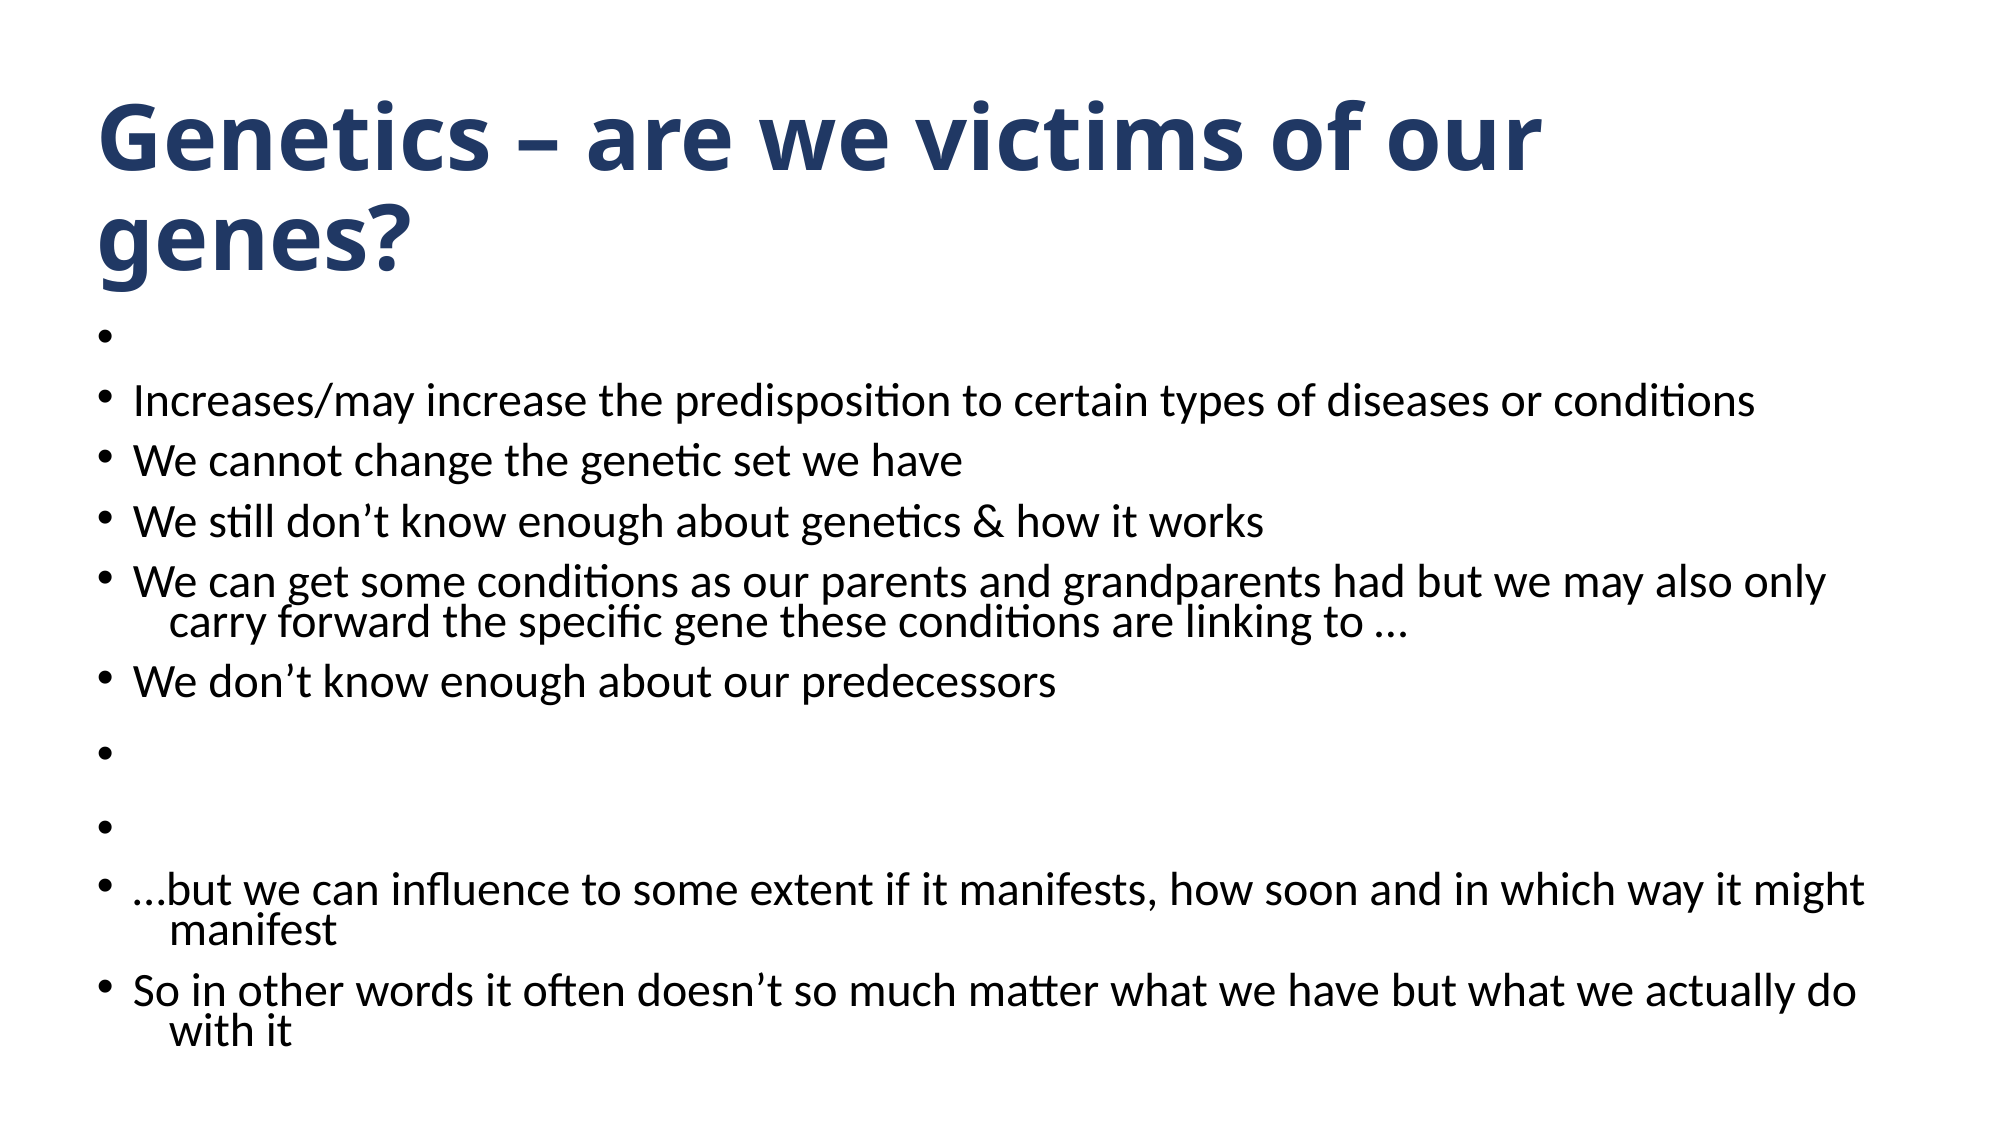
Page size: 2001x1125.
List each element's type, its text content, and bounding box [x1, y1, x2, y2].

list Increases/may increase the predisposition to certain types of diseases or conditions We cannot change the genetic set we have We still don’t know enough about genetics & how it works We can get some conditions as our parents and grandparents had but we may also only carry forward the specific gene these conditions are linking to … We don’t know enough about our predecessors …but we can influence to some extent if it manifests, how soon and in which way it might manifest So in other words it often doesn’t so much matter what we have but what we actually do with it [81, 299, 1940, 1064]
title Genetics – are we victims of our genes? [81, 82, 1807, 299]
